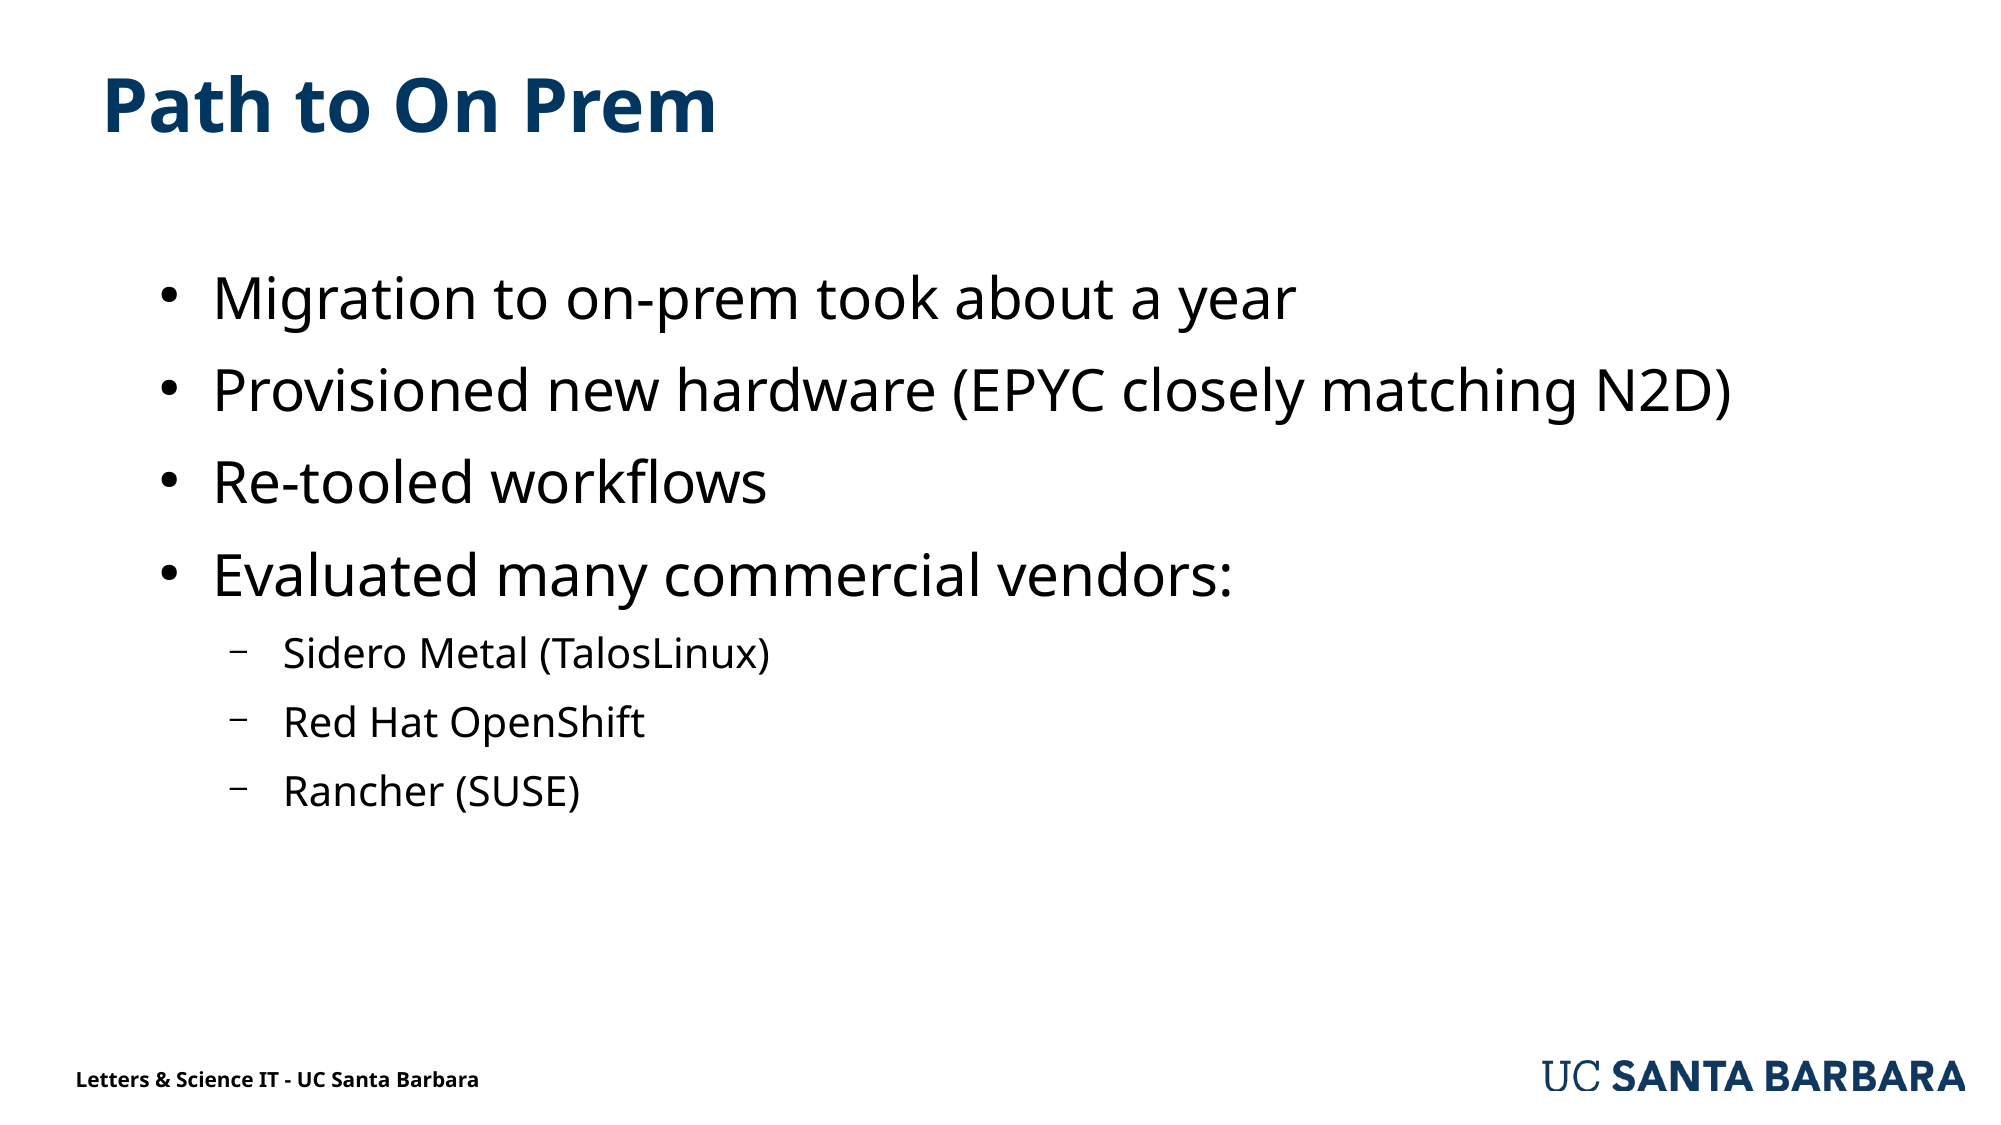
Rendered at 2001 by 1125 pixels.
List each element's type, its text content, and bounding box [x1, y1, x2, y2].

title Path to On Prem [86, 59, 1914, 158]
list Migration to on-prem took about a year Provisioned new hardware (EPYC closely matching N2D) Re-tooled workflows Evaluated many commercial vendors: Sidero Metal (TalosLinux) Red Hat OpenShift Rancher (SUSE) [126, 261, 1876, 976]
